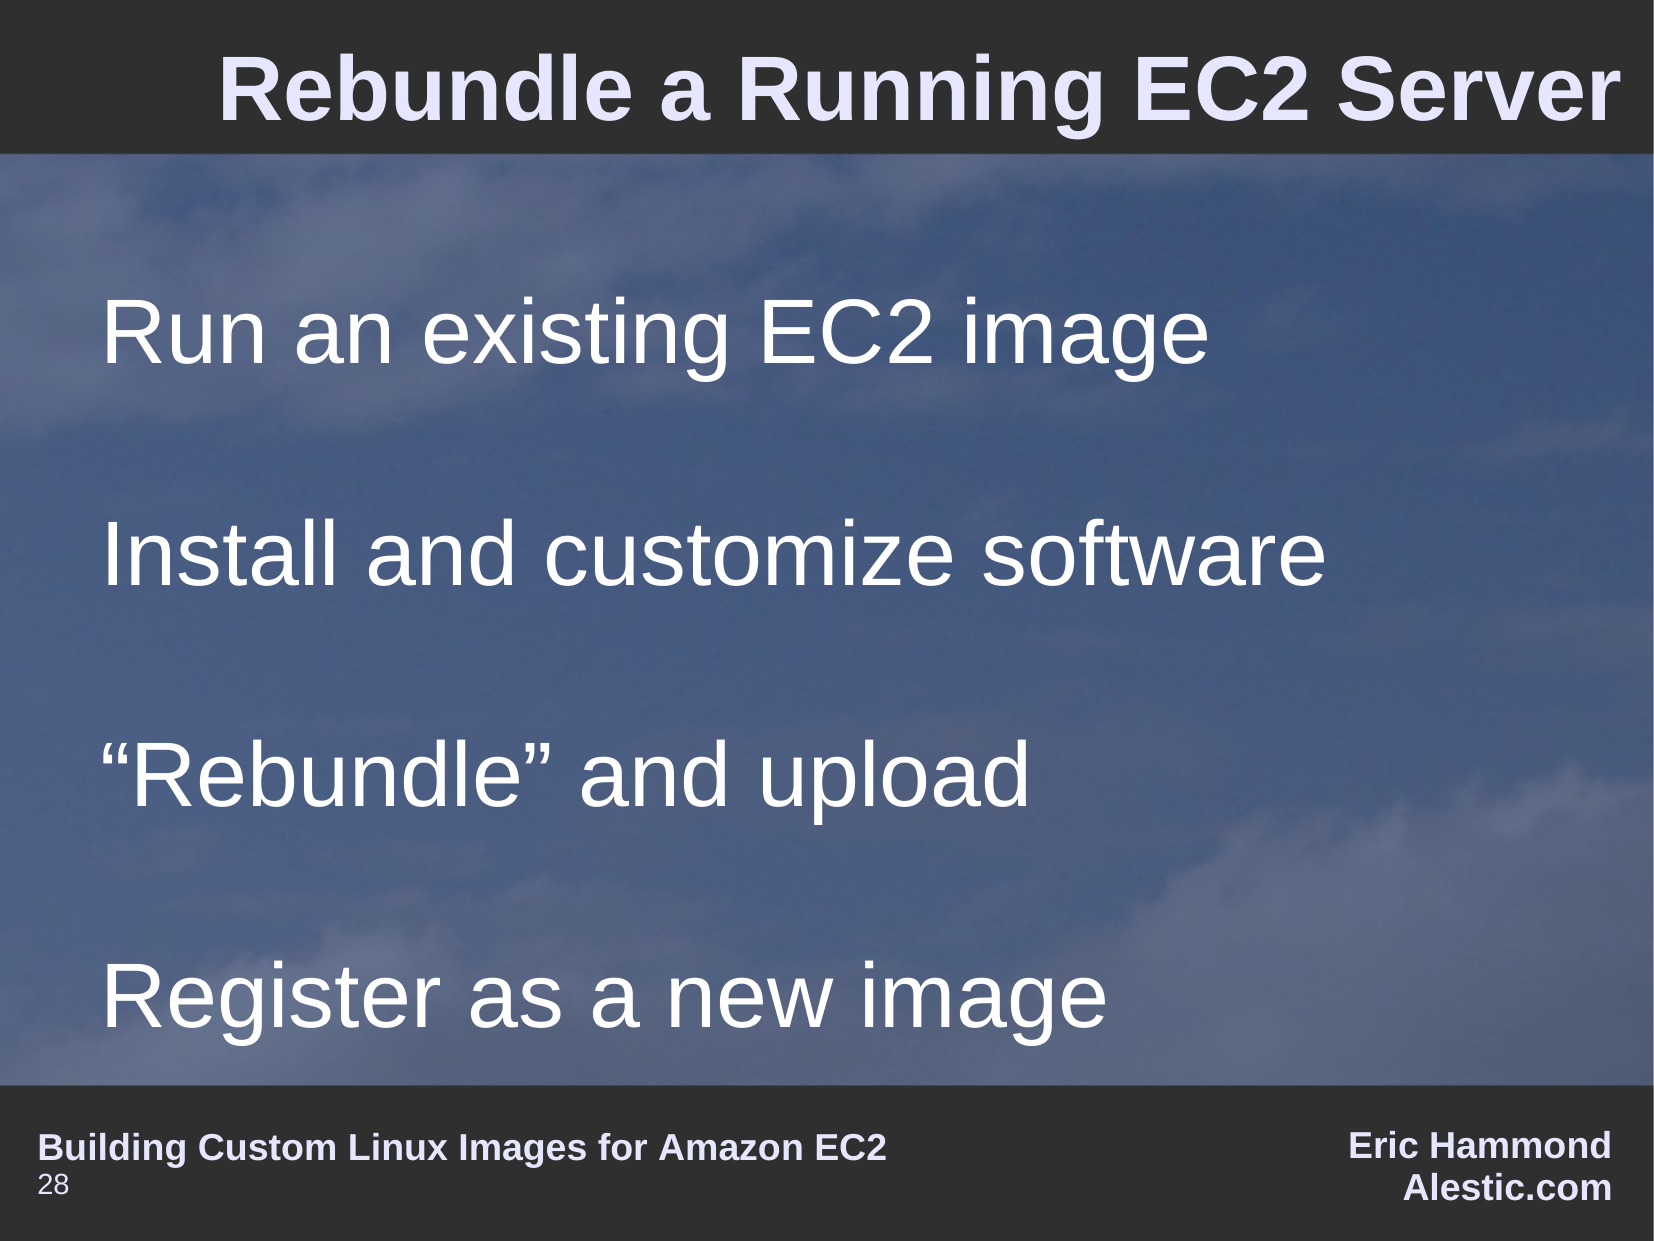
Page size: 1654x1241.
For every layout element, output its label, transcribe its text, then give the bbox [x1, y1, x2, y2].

picture [0, 0, 1654, 1241]
title Rebundle a Running EC2 Server [29, 29, 1625, 148]
title Eric Hammond Alestic.com [1299, 1092, 1613, 1241]
list Run an existing EC2 image Install and customize software “Rebundle” and upload Register as a new image [29, 177, 1625, 1049]
